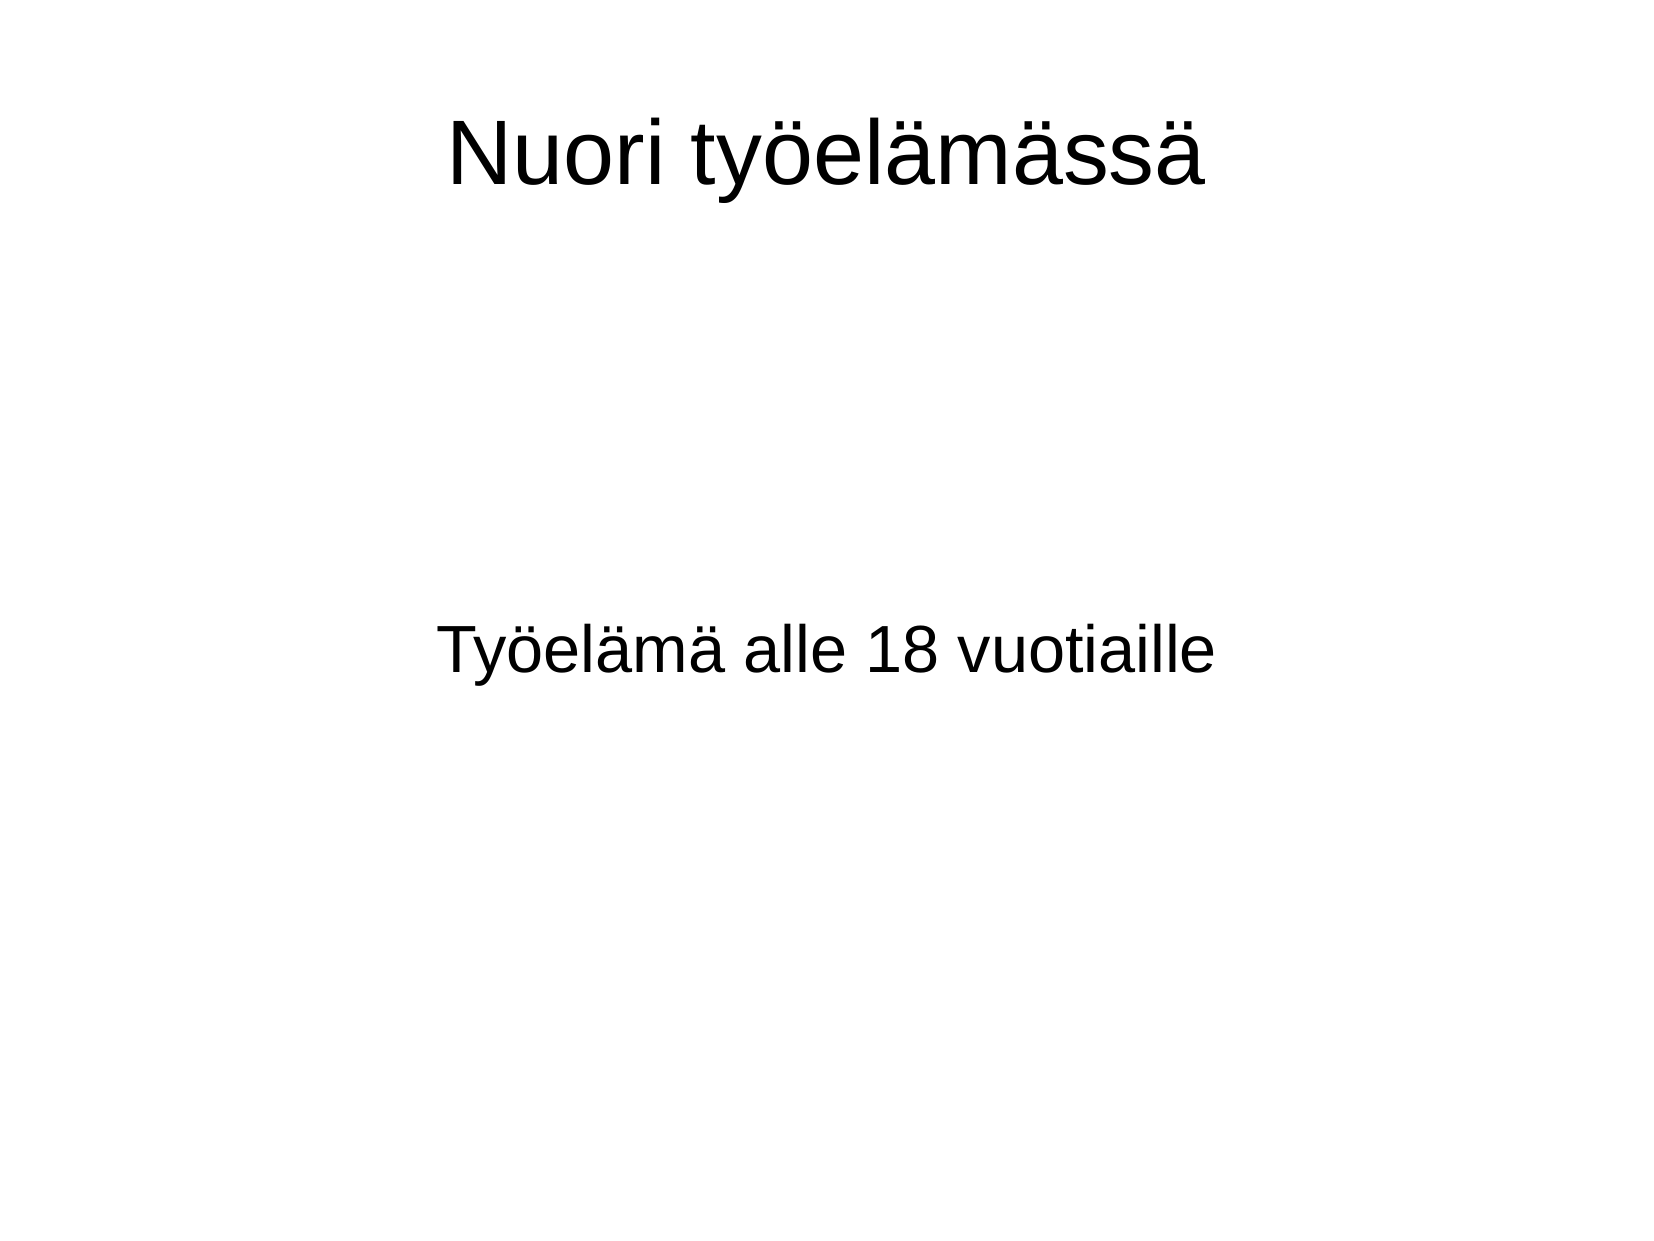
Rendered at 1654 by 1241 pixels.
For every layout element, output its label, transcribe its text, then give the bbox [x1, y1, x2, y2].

subtitle Työelämä alle 18 vuotiaille [82, 290, 1571, 1010]
title Nuori työelämässä [82, 49, 1571, 257]
